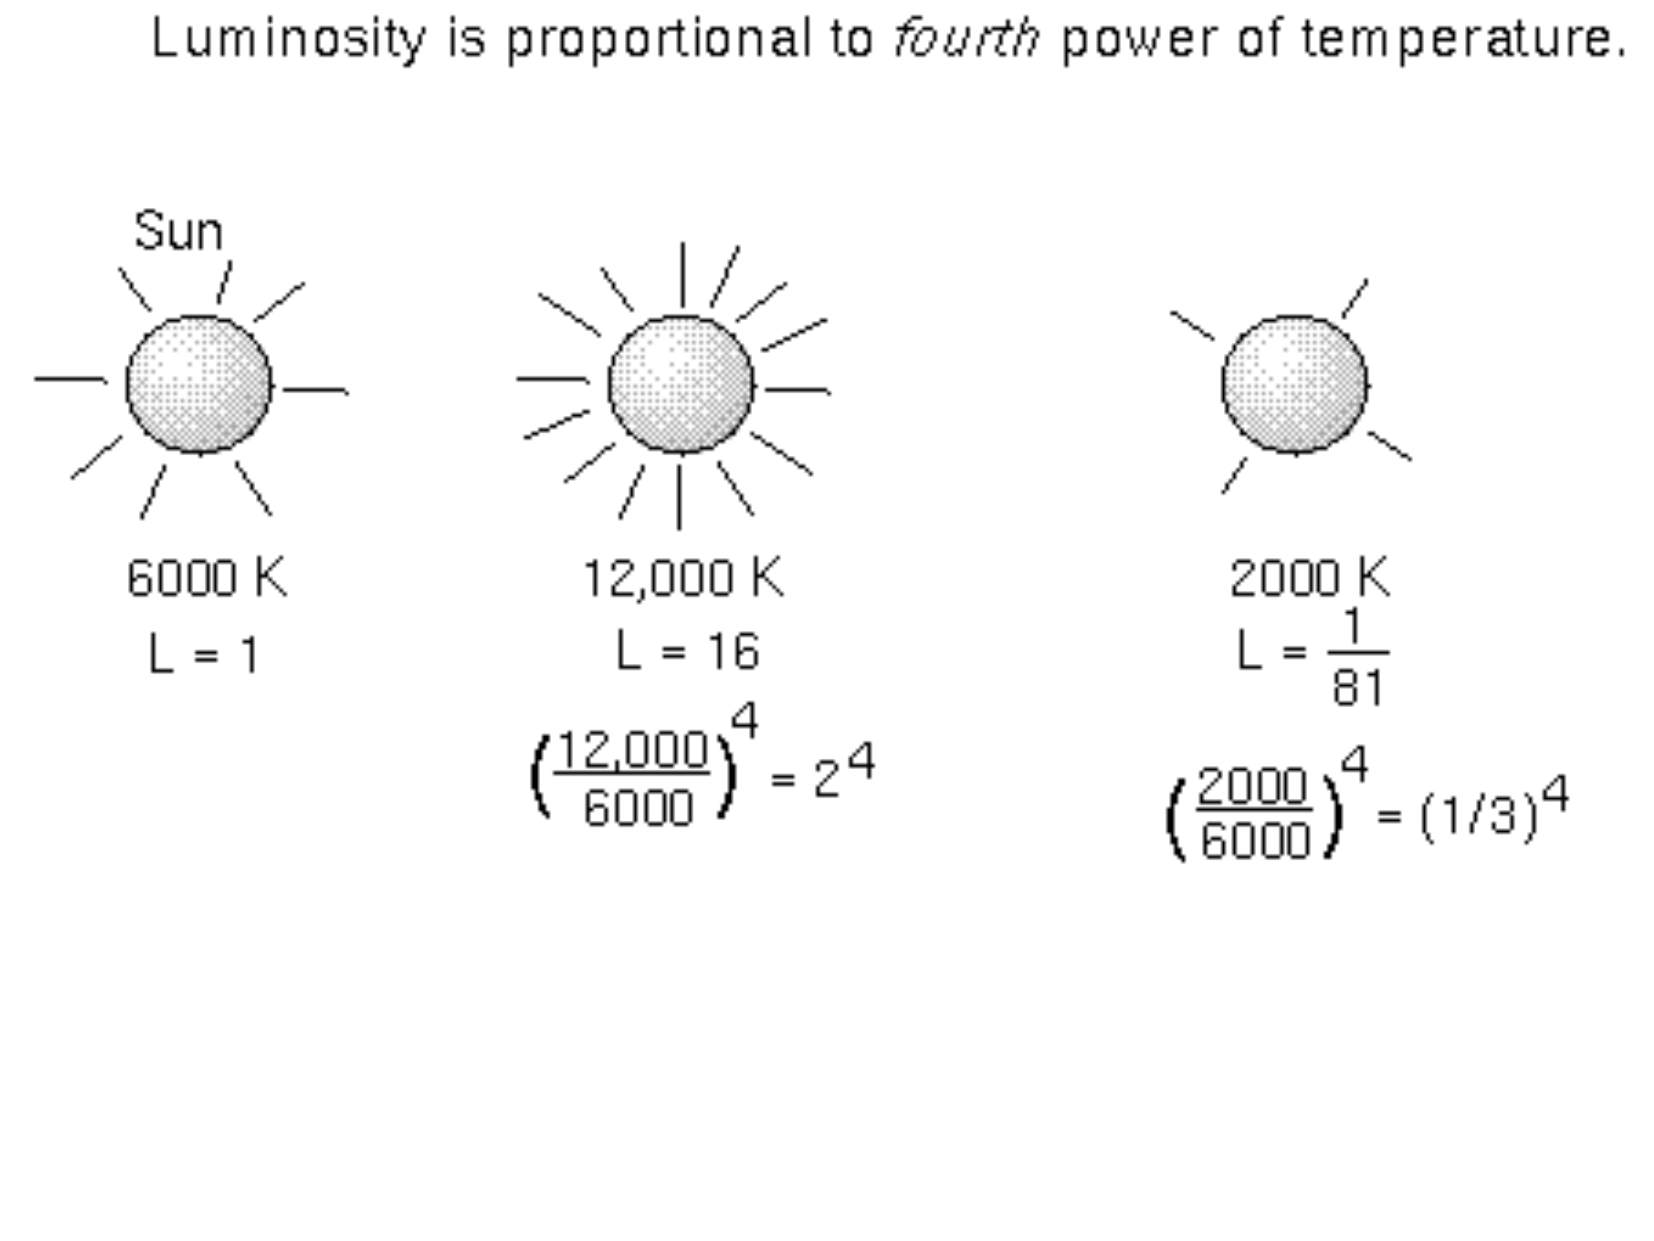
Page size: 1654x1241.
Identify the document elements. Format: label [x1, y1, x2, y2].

picture [3, 0, 1654, 882]
